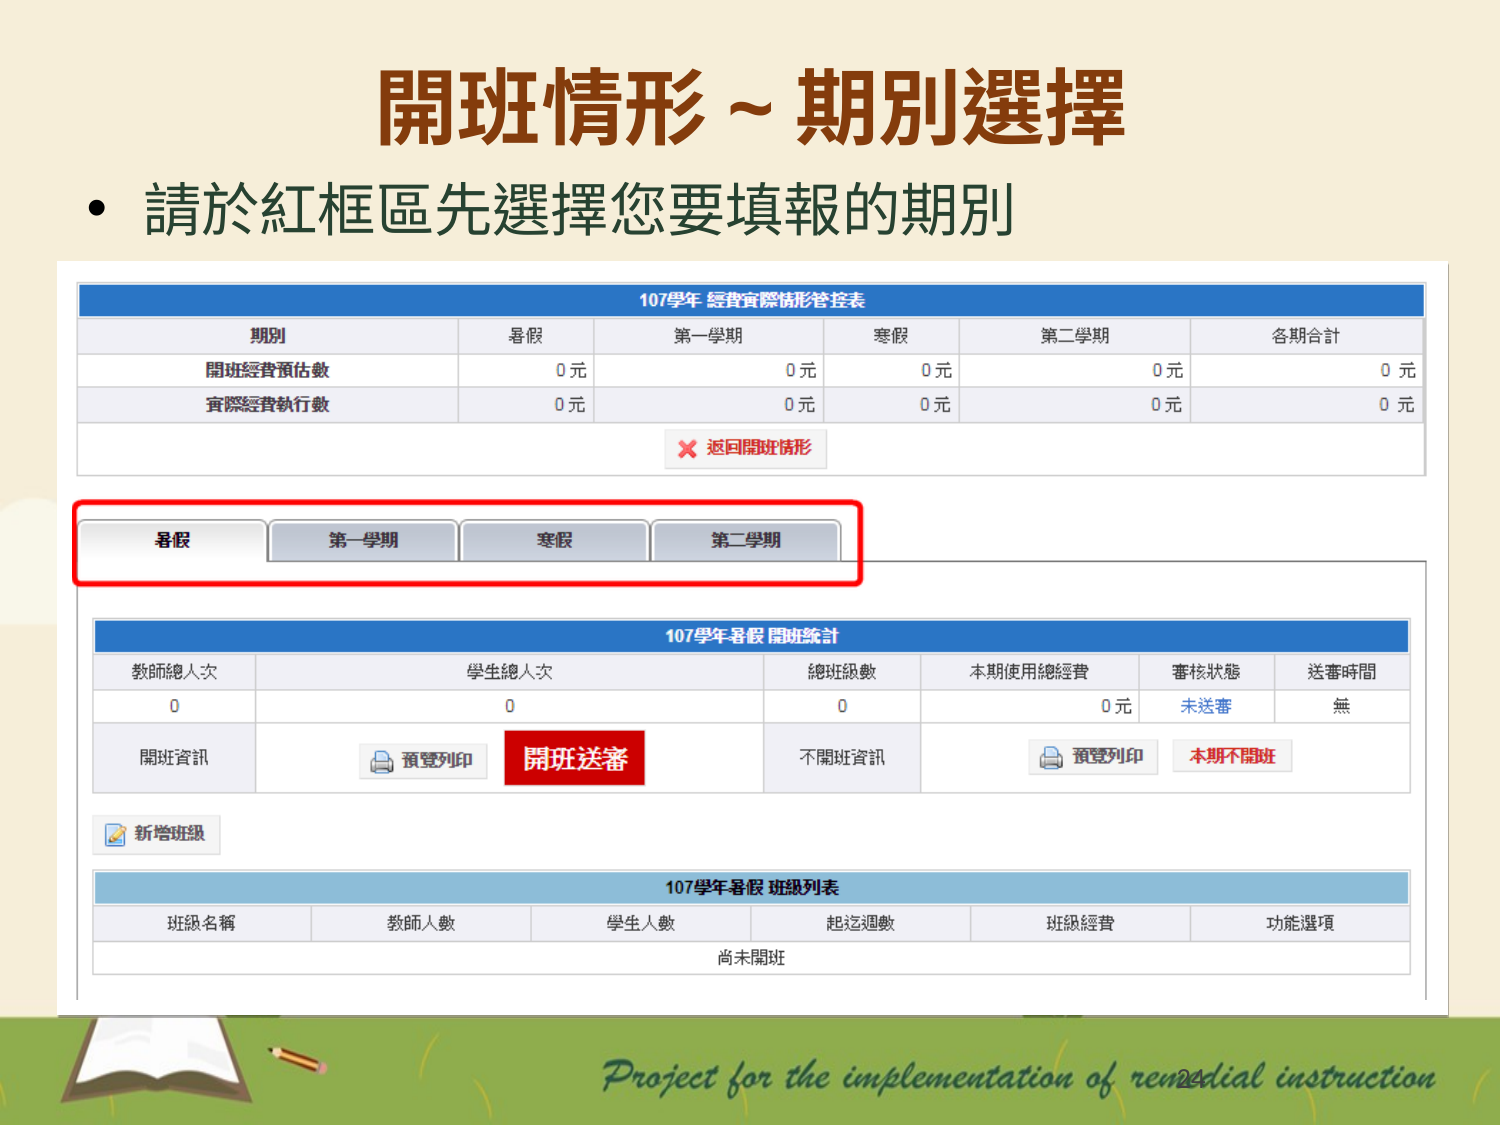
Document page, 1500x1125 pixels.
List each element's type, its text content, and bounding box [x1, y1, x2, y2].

text_box 請於紅框區先選擇您要填報的期別 [72, 178, 1430, 250]
title 開班情形~期別選擇 [13, 45, 1491, 178]
picture [71, 275, 1434, 1001]
text_box [1161, 1046, 1499, 1107]
